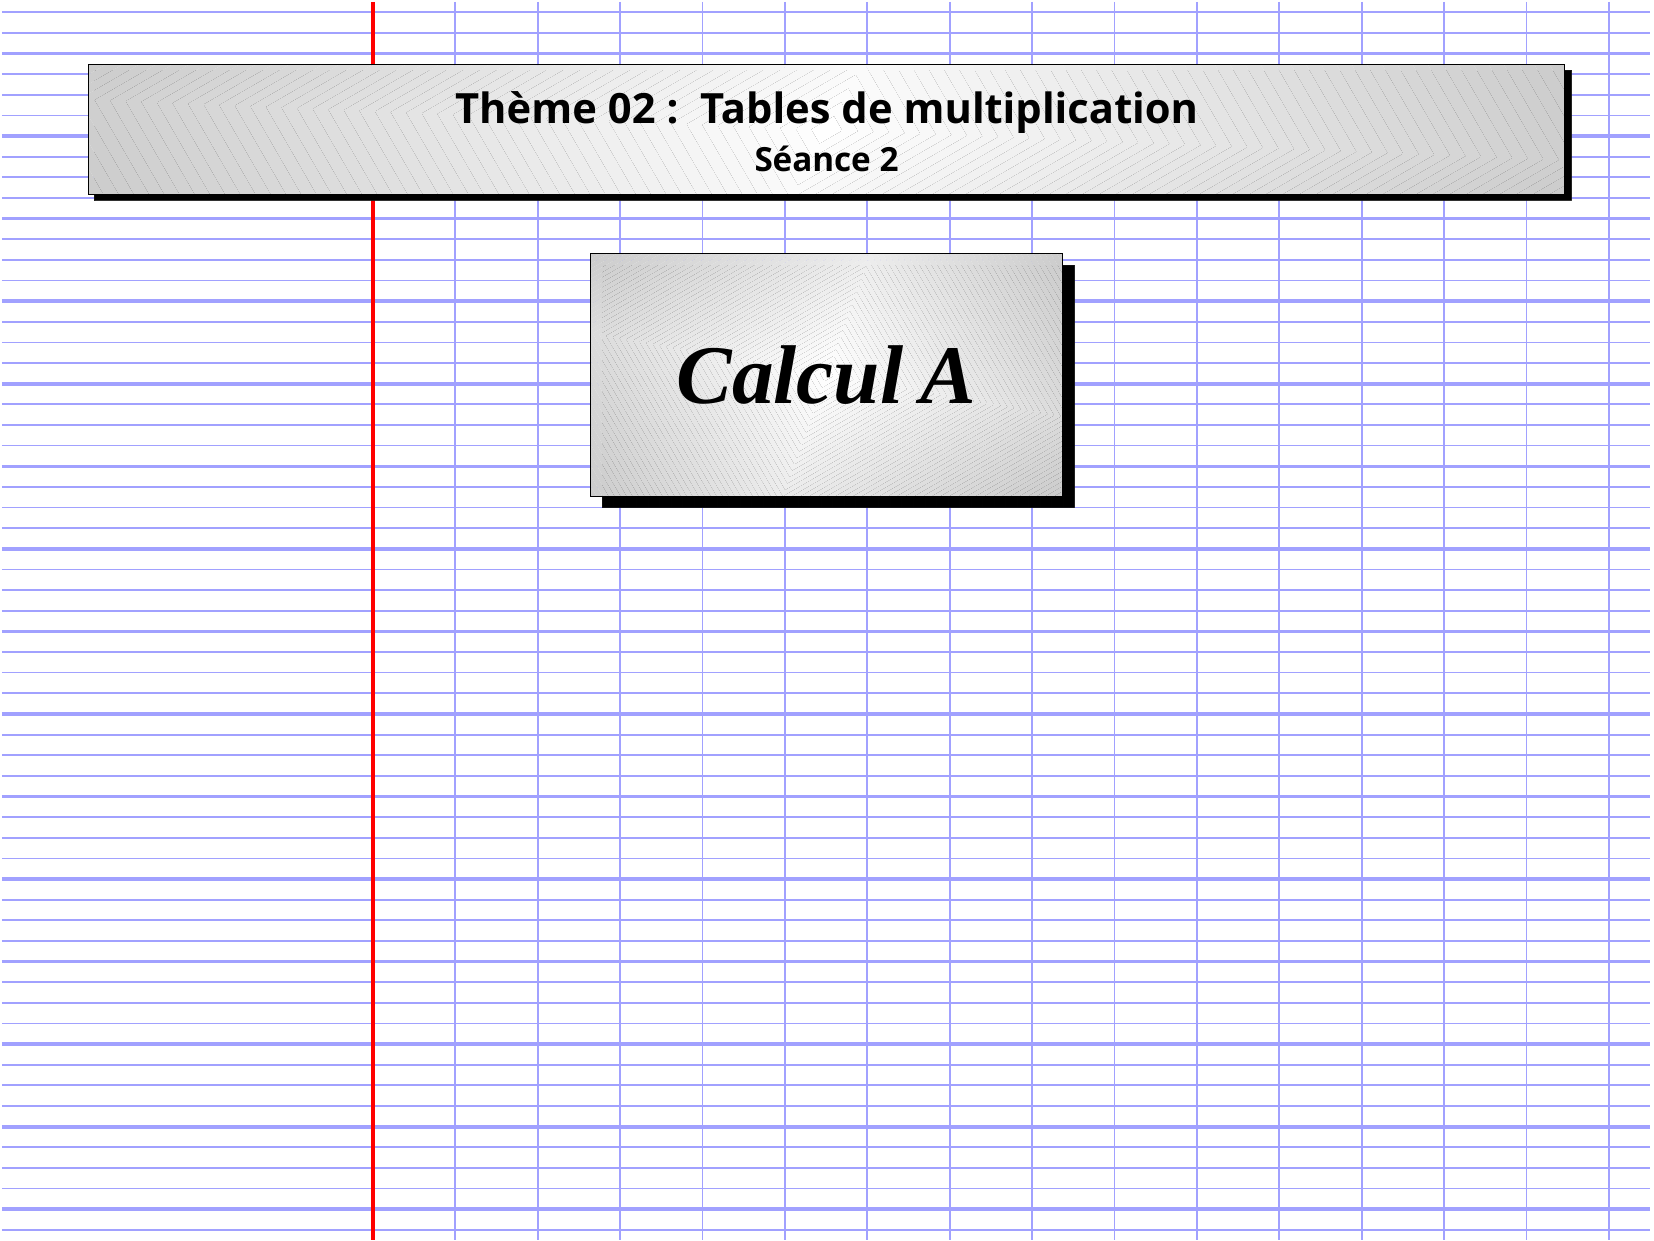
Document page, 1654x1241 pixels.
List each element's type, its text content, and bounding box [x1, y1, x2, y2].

text_box Thème 02 : Tables de multiplication Séance 2 [88, 64, 1565, 195]
text_box Calcul A [590, 253, 1063, 497]
picture [0, 0, 1654, 1241]
